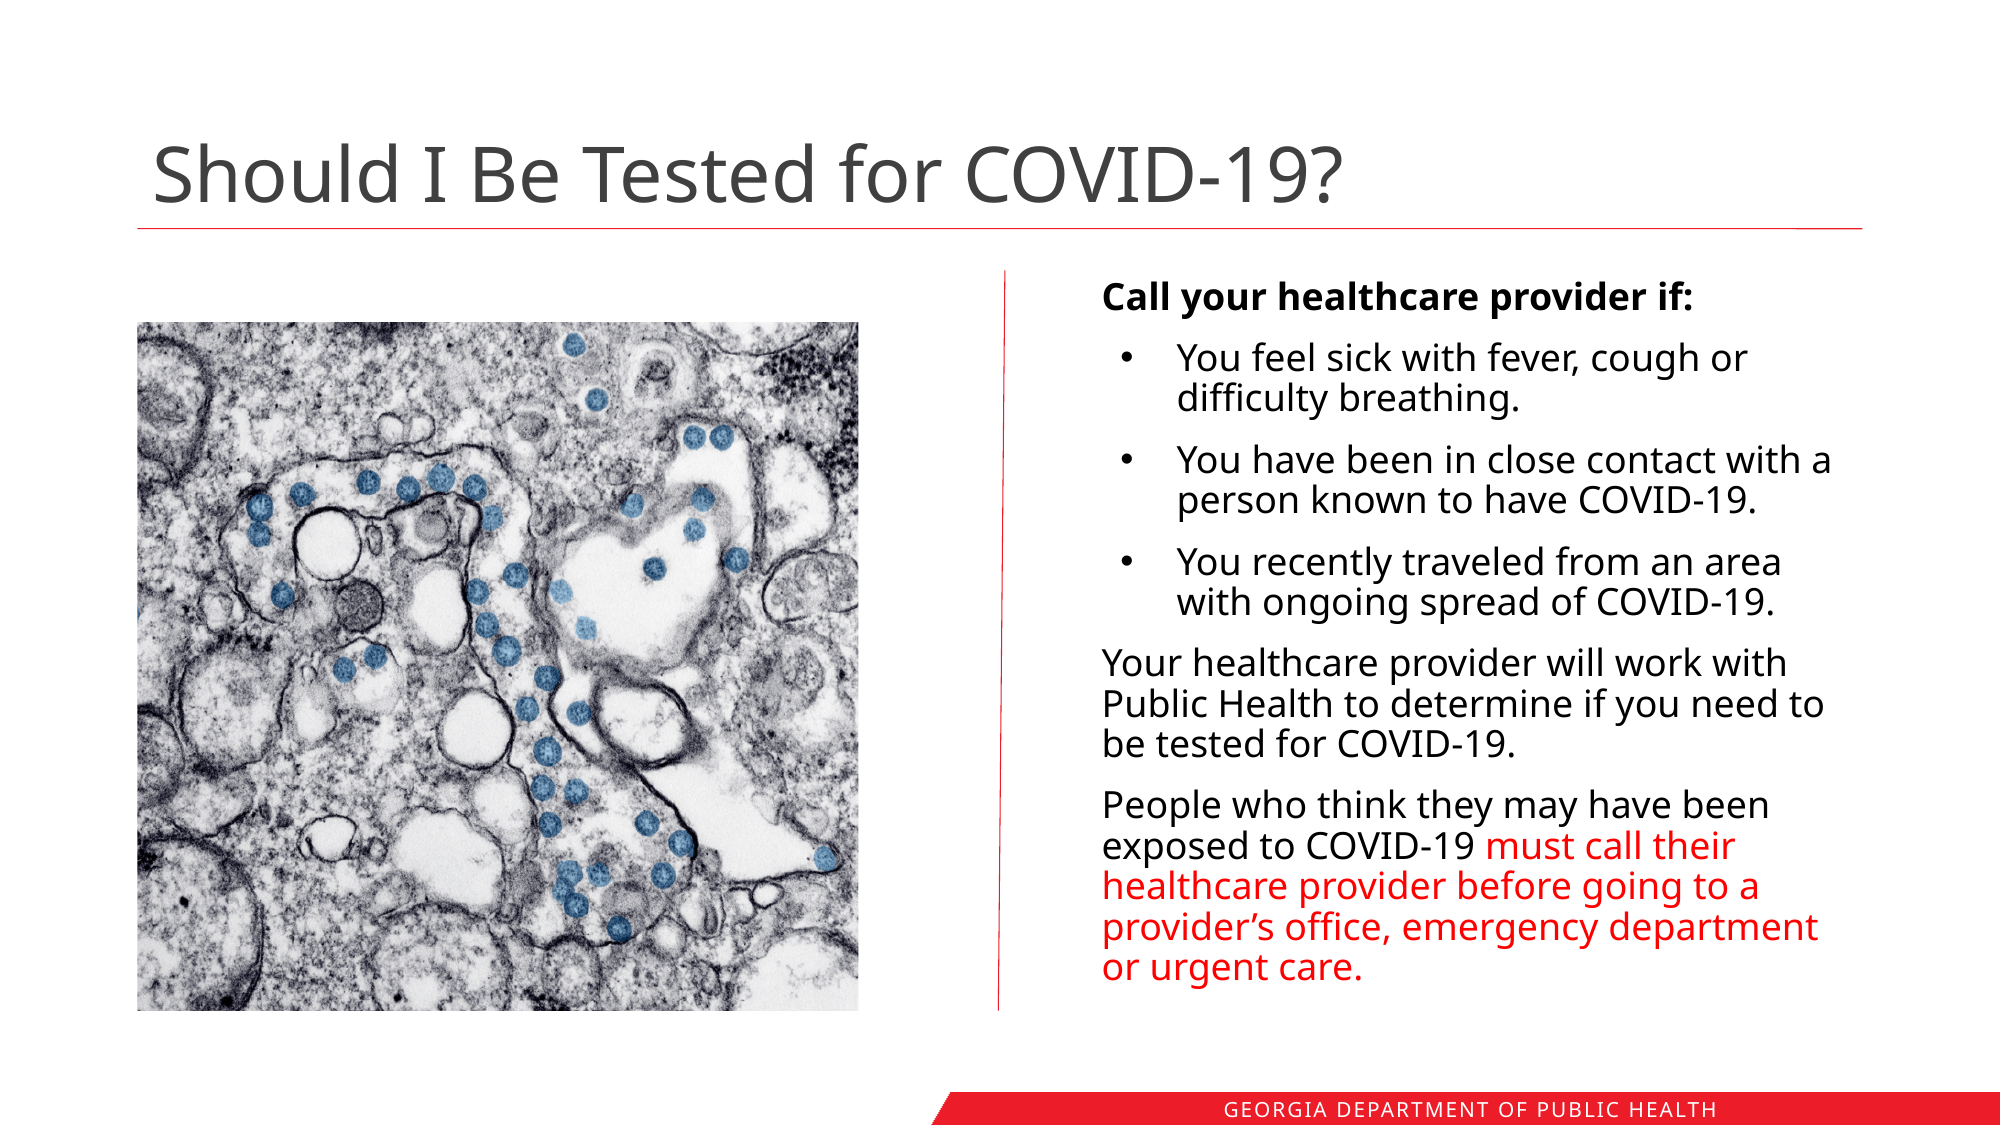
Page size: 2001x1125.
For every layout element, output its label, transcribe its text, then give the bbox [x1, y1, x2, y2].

title Should I Be Tested for COVID-19? [137, 128, 1863, 229]
picture [931, 1092, 2000, 1125]
list Call your healthcare provider if: You feel sick with fever, cough or difficulty breathing. You have been in close contact with a person known to have COVID-19. You recently traveled from an area with ongoing spread of COVID-19. Your healthcare provider will work with Public Health to determine if you need to be tested for COVID-19. People who think they may have been exposed to COVID-19 must call their healthcare provider before going to a provider’s office, emergency department or urgent care. [1086, 270, 1863, 1011]
picture [137, 322, 859, 1011]
